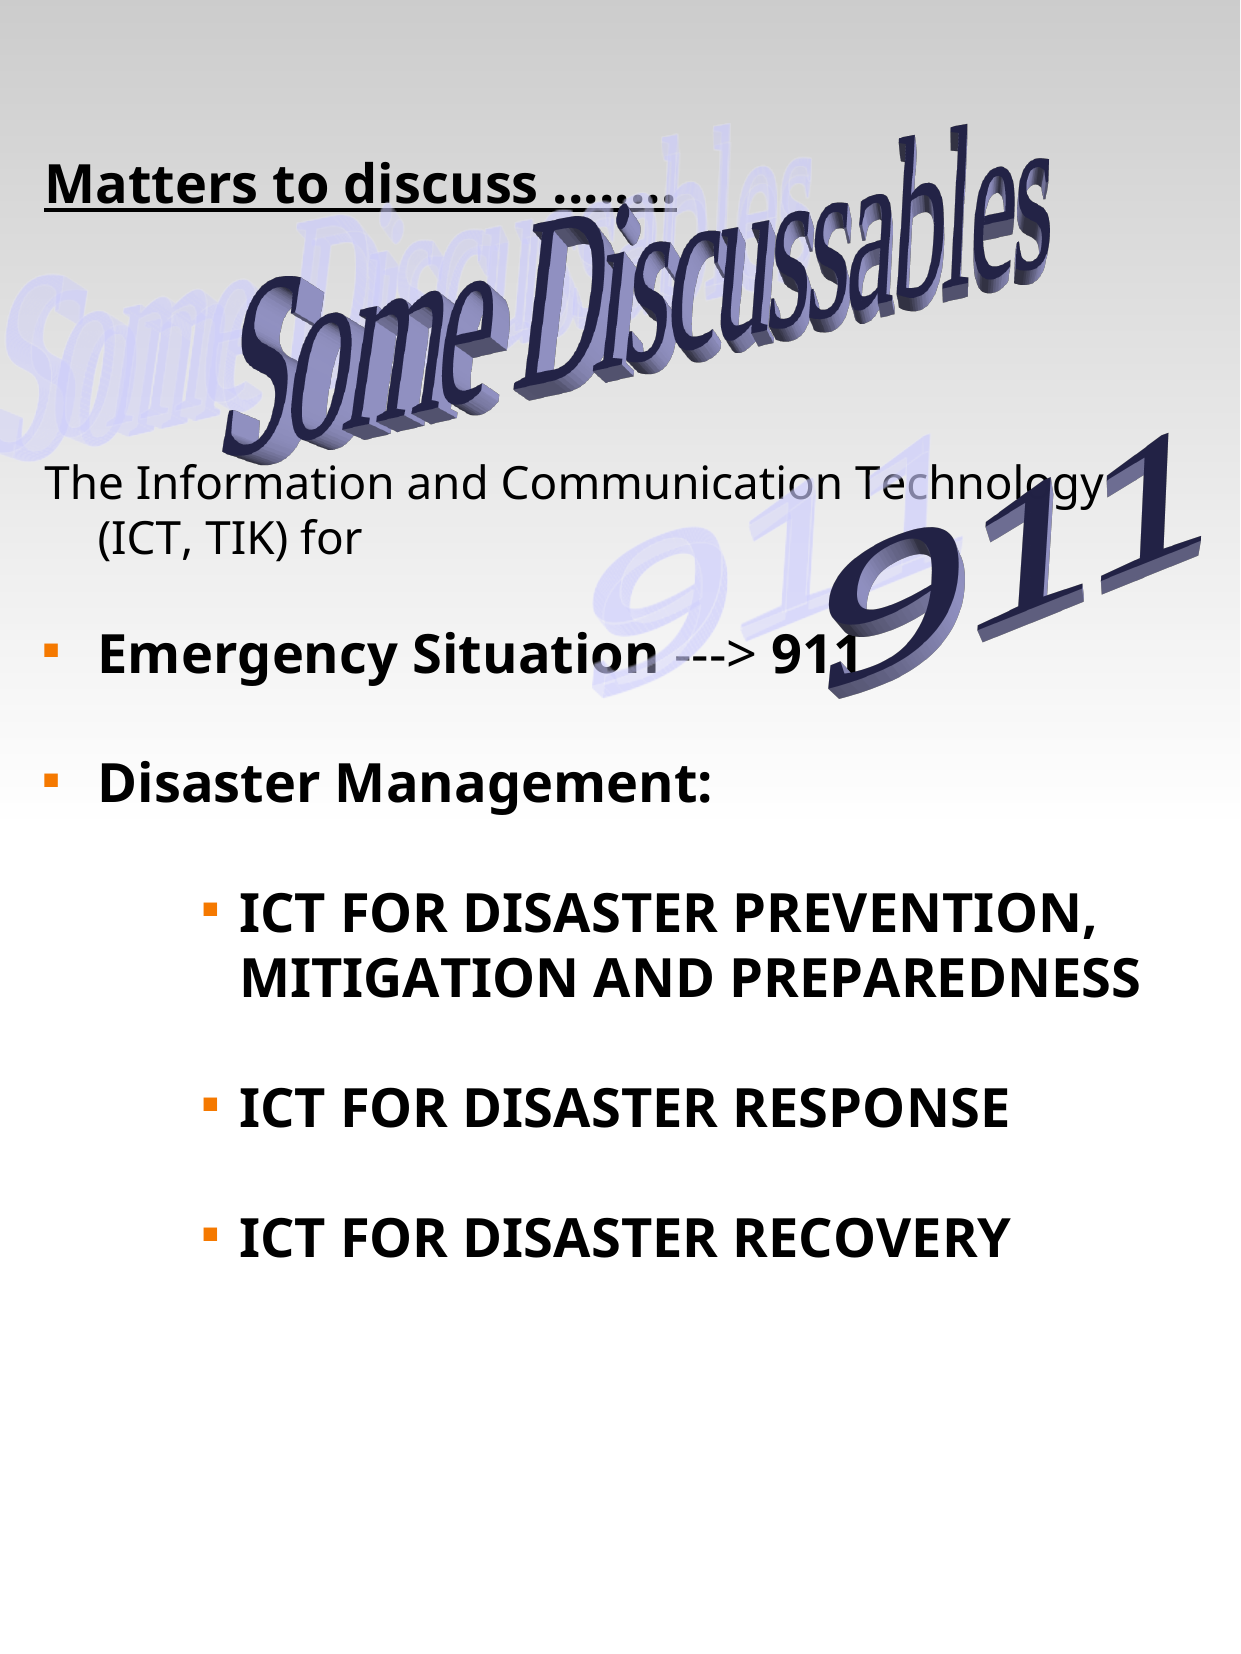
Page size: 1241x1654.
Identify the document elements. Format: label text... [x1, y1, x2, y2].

text_box Matters to discuss ........ The Information and Communication Technology (ICT, TIK) for Emergency Situation ---> 911 Disaster Management: ICT FOR DISASTER PREVENTION, MITIGATION AND PREPAREDNESS ICT FOR DISASTER RESPONSE ICT FOR DISASTER RECOVERY [11, 76, 1223, 1406]
